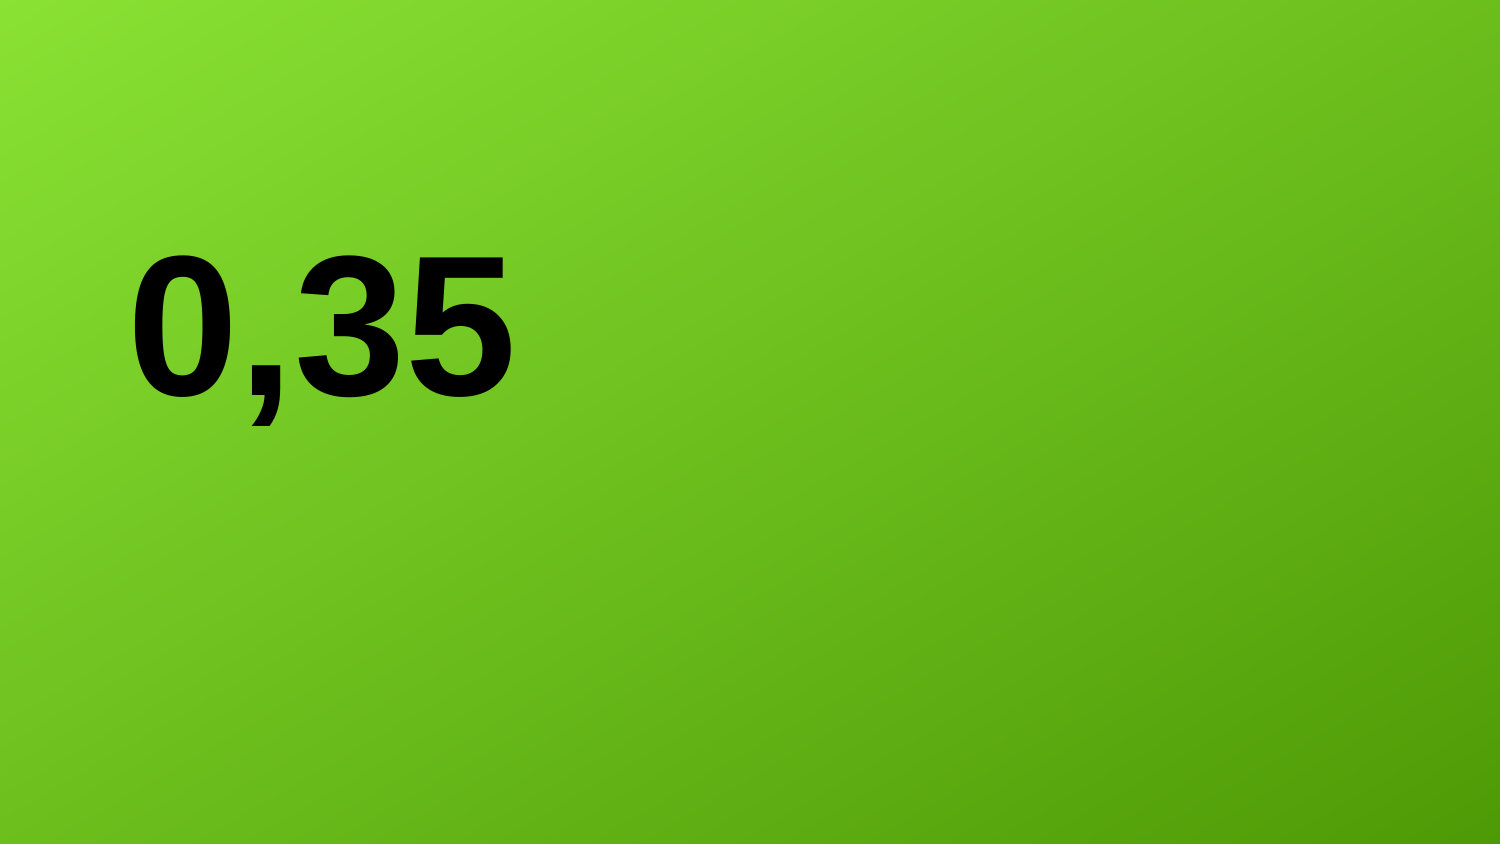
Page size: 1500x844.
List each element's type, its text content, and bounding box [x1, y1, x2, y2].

title 0,35 [112, 259, 1388, 450]
